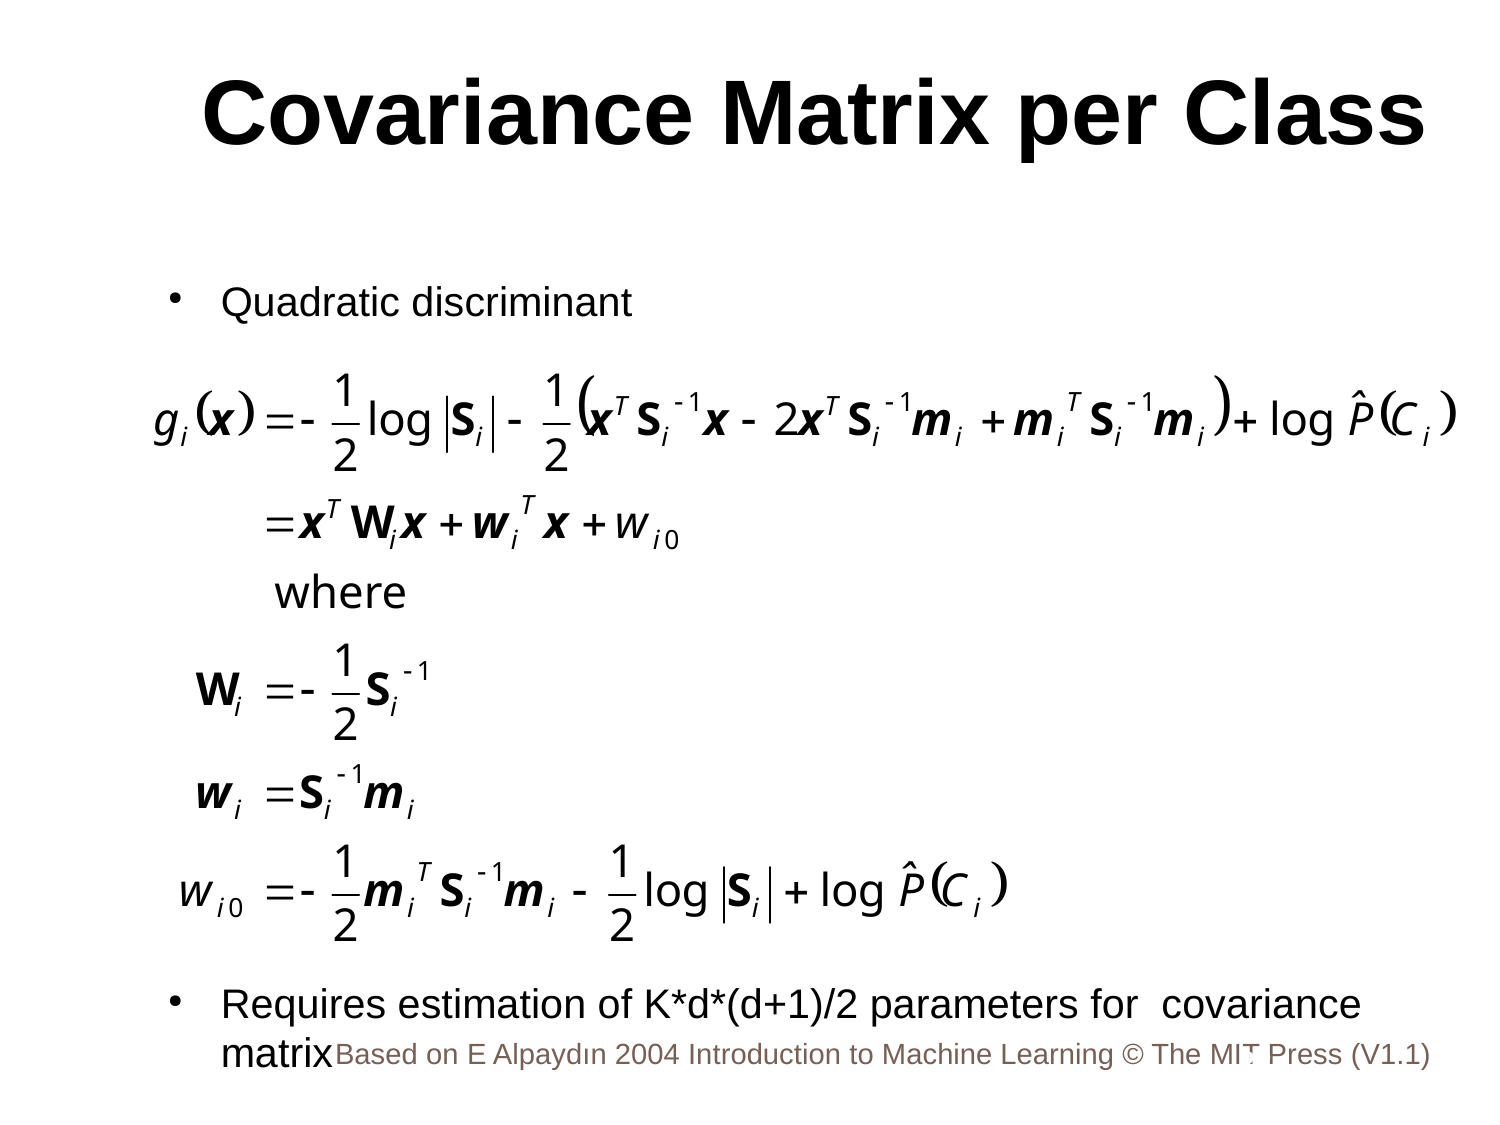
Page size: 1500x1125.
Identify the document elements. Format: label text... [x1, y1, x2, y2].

text_box Based on E Alpaydın 2004 Introduction to Machine Learning © The MIT Press (V1.1) [147, 1034, 1080, 1071]
title Covariance Matrix per Class [123, 30, 1474, 185]
list Quadratic discriminant Requires estimation of K*d*(d+1)/2 parameters for covariance matrix [135, 267, 1471, 1093]
text_box <number> [1080, 1023, 1431, 1099]
text_box [147, 361, 1459, 952]
